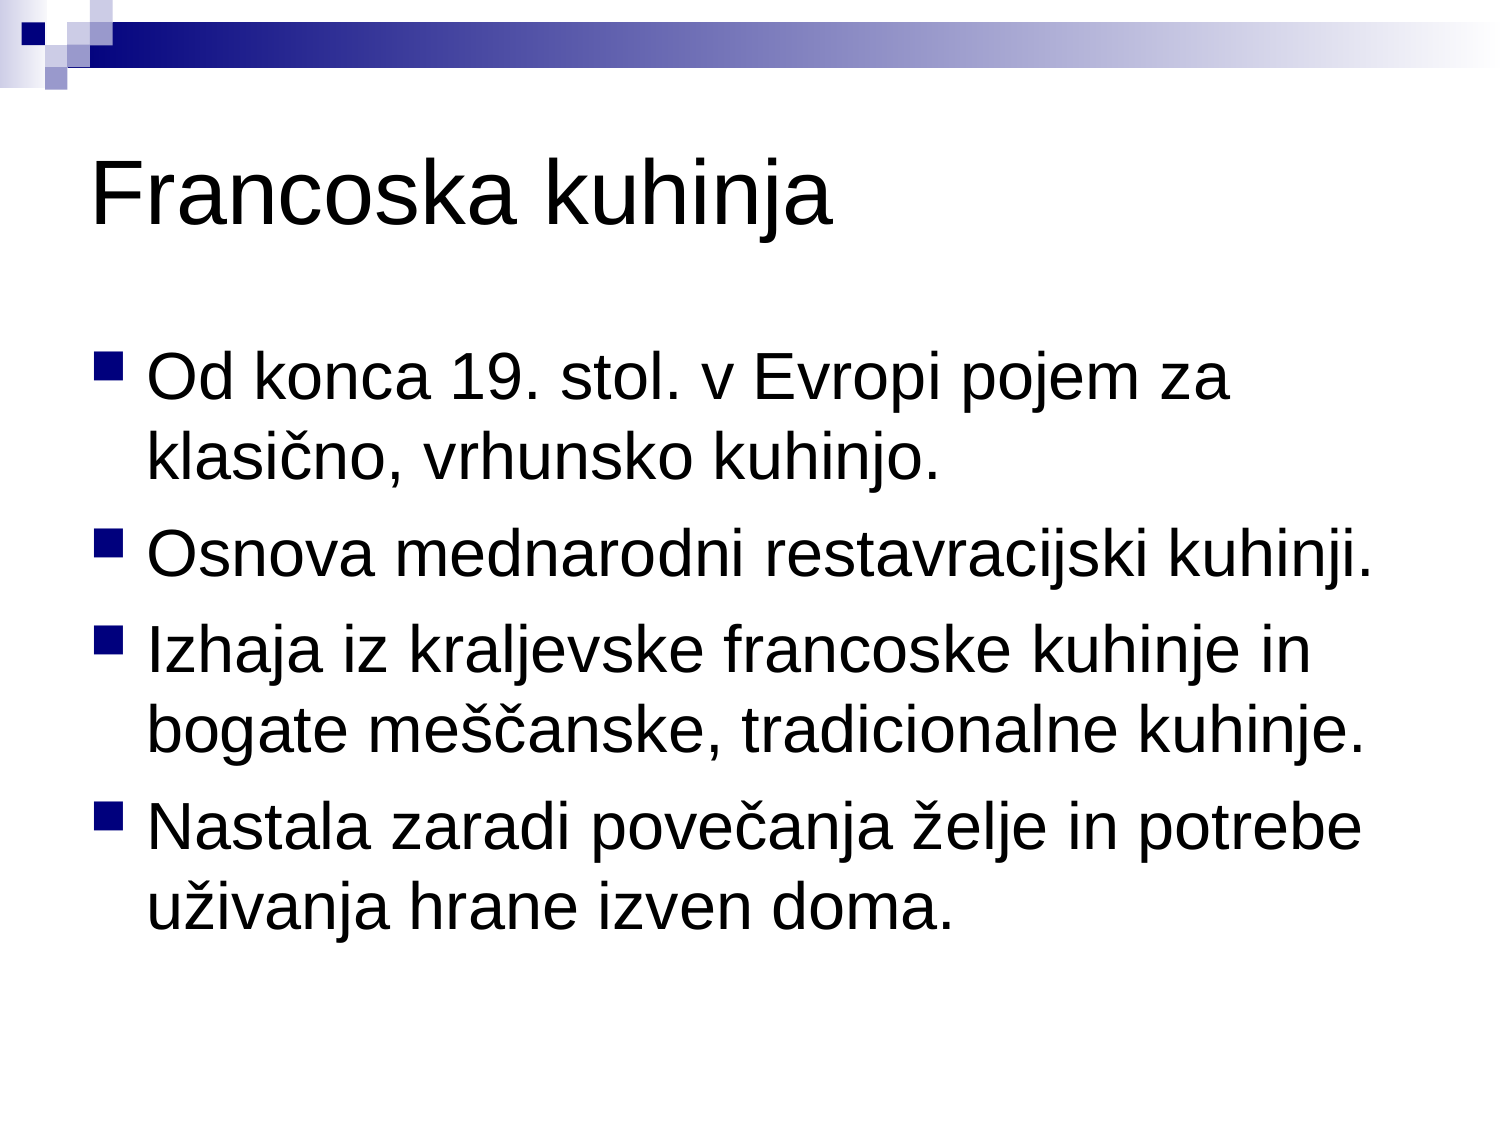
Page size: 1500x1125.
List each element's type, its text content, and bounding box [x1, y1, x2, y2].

list Od konca 19. stol. v Evropi pojem za klasično, vrhunsko kuhinjo. Osnova mednarodni restavracijski kuhinji. Izhaja iz kraljevske francoske kuhinje in bogate meščanske, tradicionalne kuhinje. Nastala zaradi povečanja želje in potrebe uživanja hrane izven doma. [75, 324, 1426, 963]
title Francoska kuhinja [75, 75, 1426, 301]
